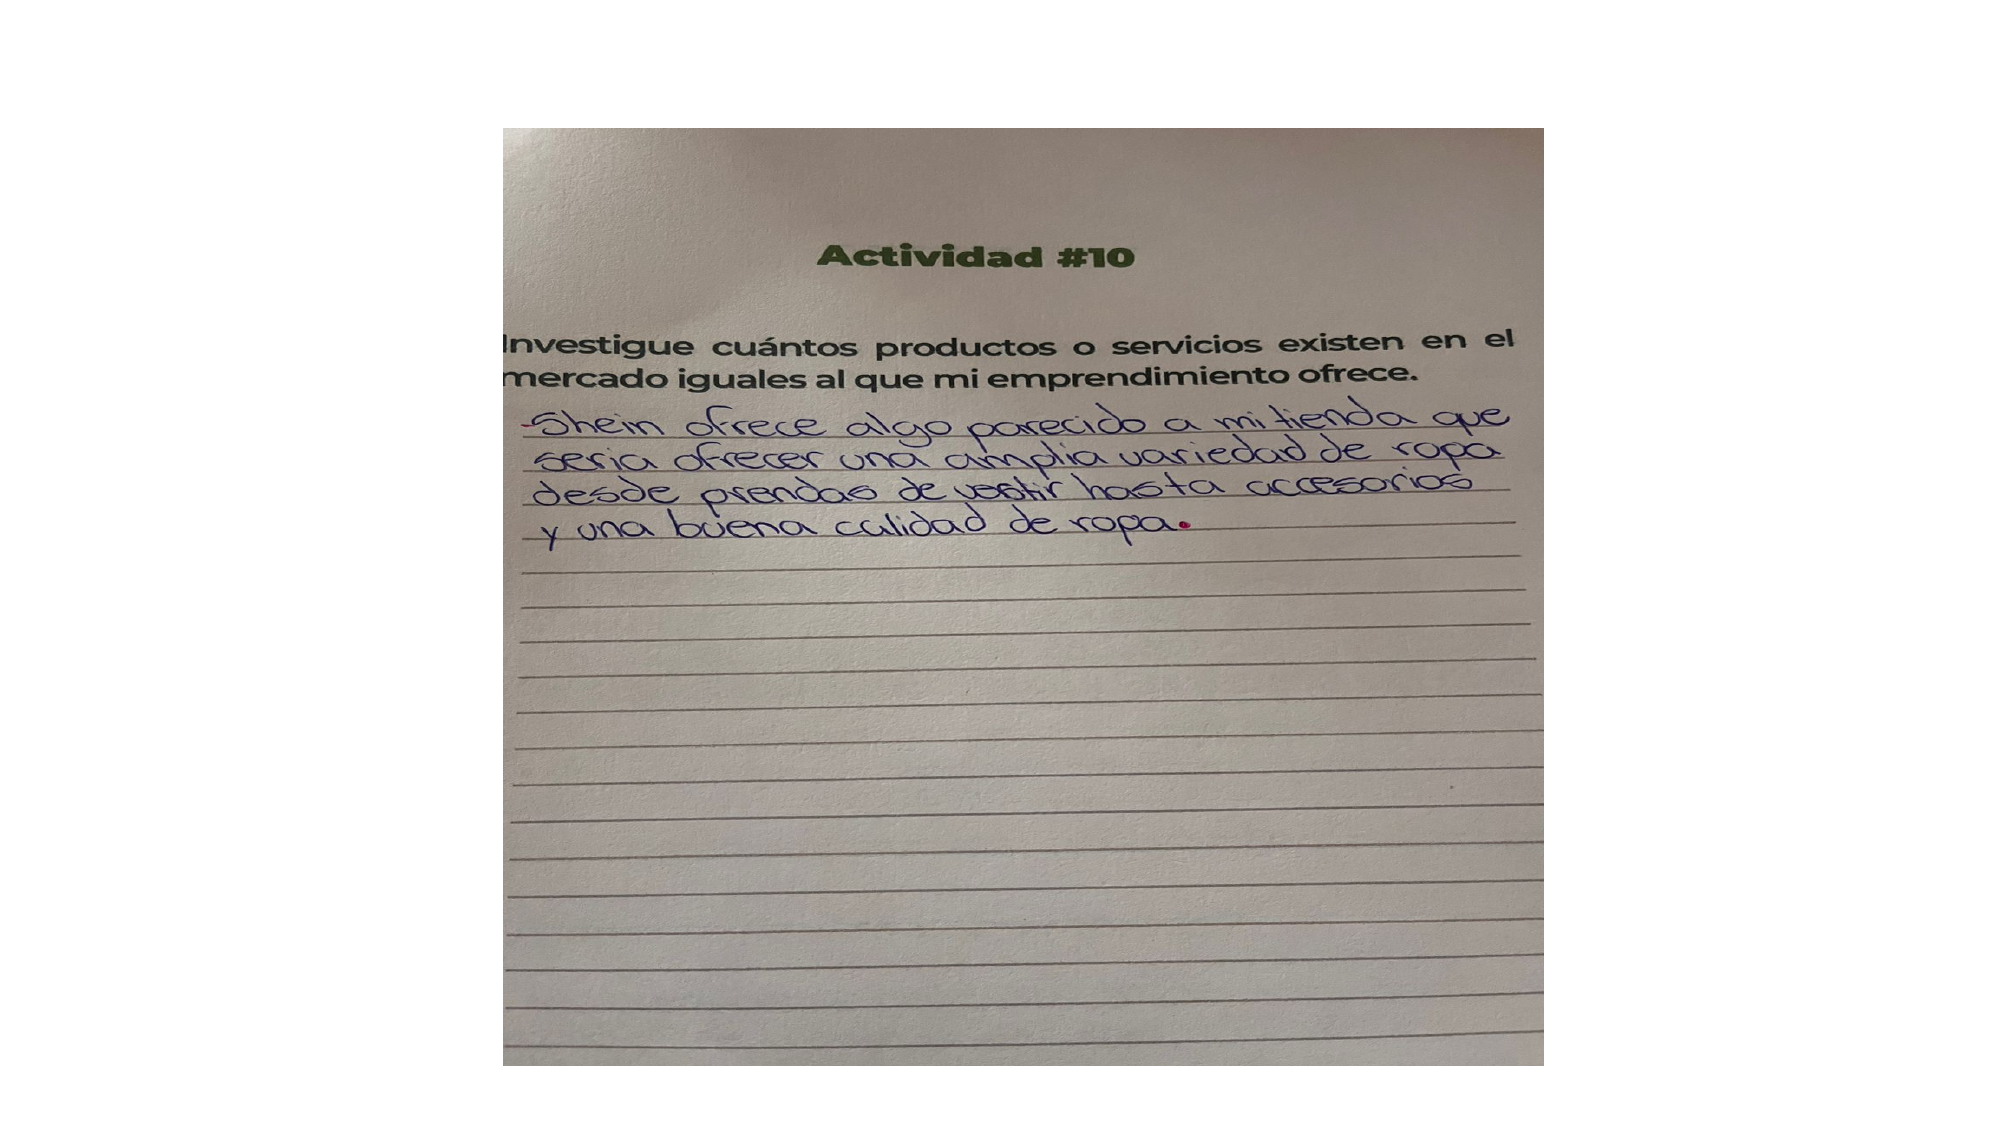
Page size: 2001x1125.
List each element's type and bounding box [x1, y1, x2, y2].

picture [503, 128, 1544, 1066]
